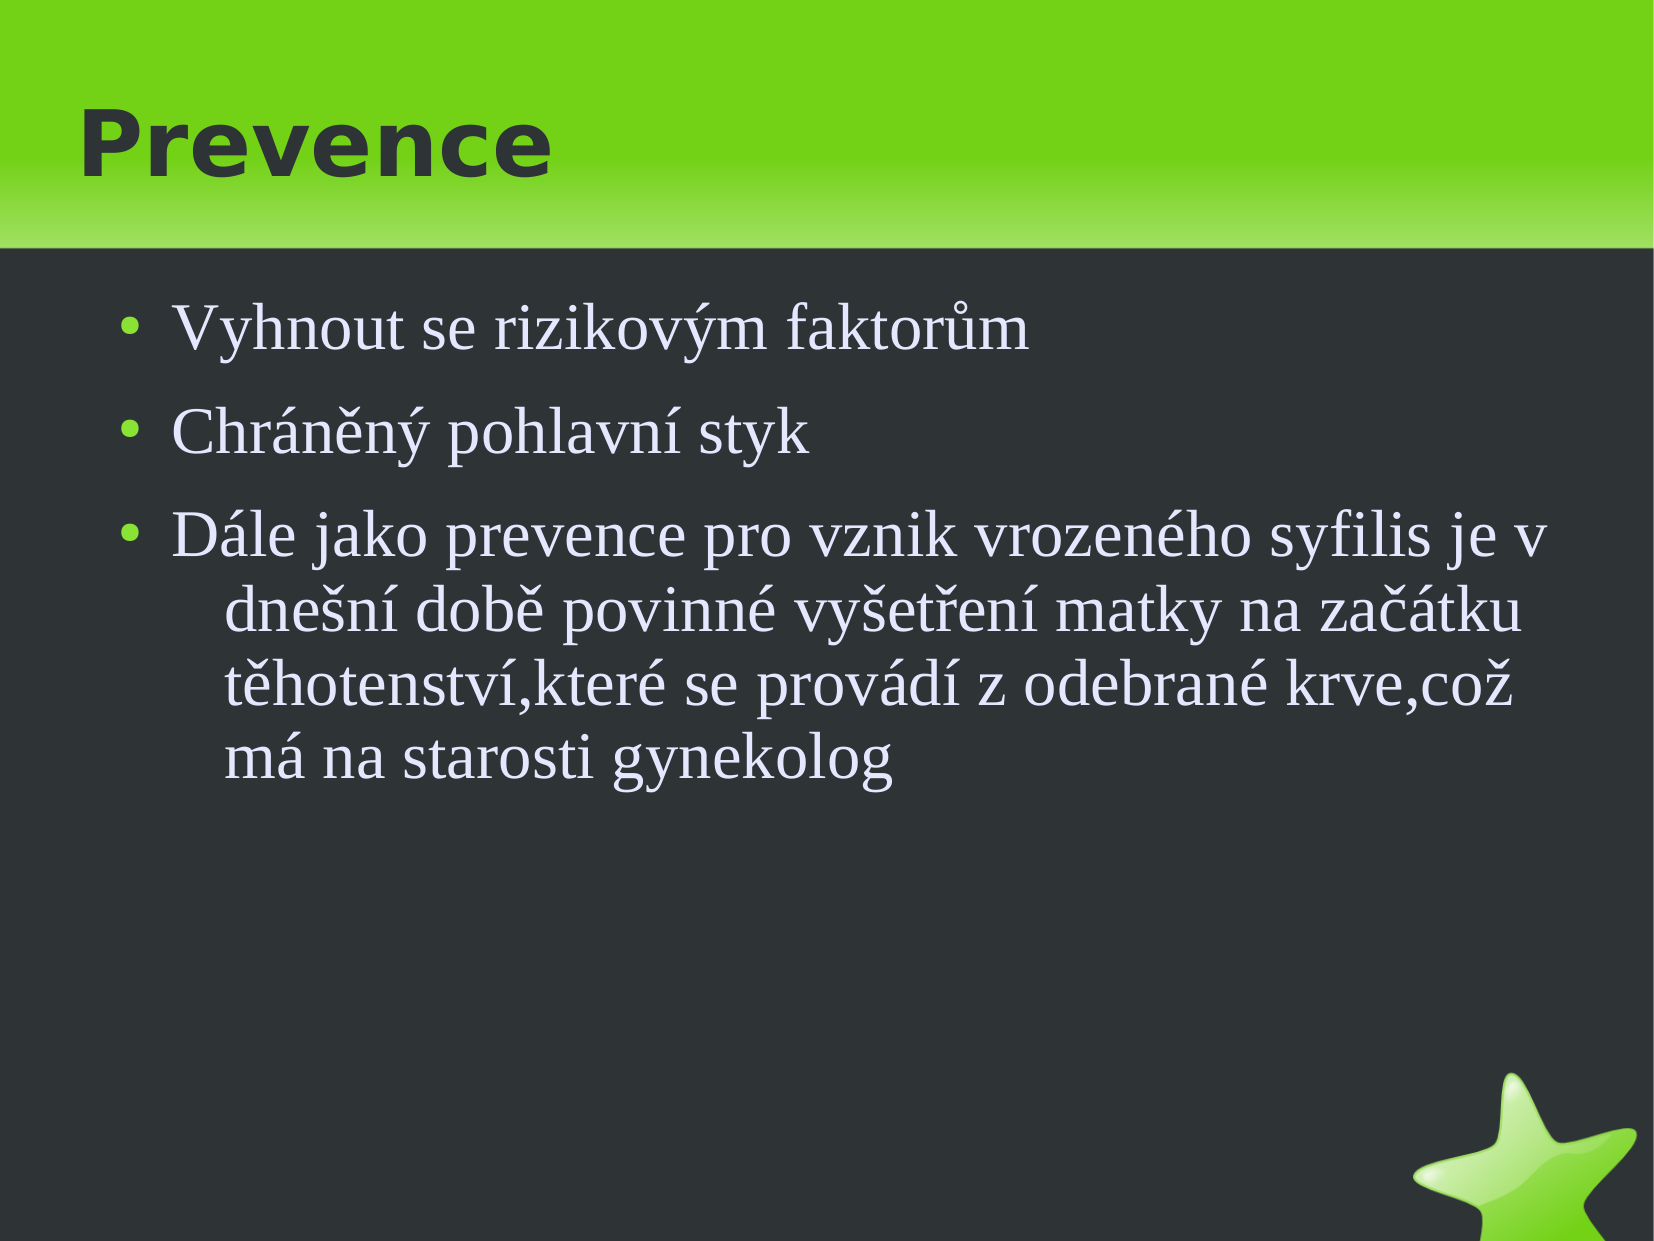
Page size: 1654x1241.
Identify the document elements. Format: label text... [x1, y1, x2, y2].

list Vyhnout se rizikovým faktorům Chráněný pohlavní styk Dále jako prevence pro vznik vrozeného syfilis je v dnešní době povinné vyšetření matky na začátku těhotenství,které se provádí z odebrané krve,což má na starosti gynekolog [82, 290, 1571, 1109]
title Prevence [76, 41, 1565, 249]
picture [0, 0, 1654, 1241]
